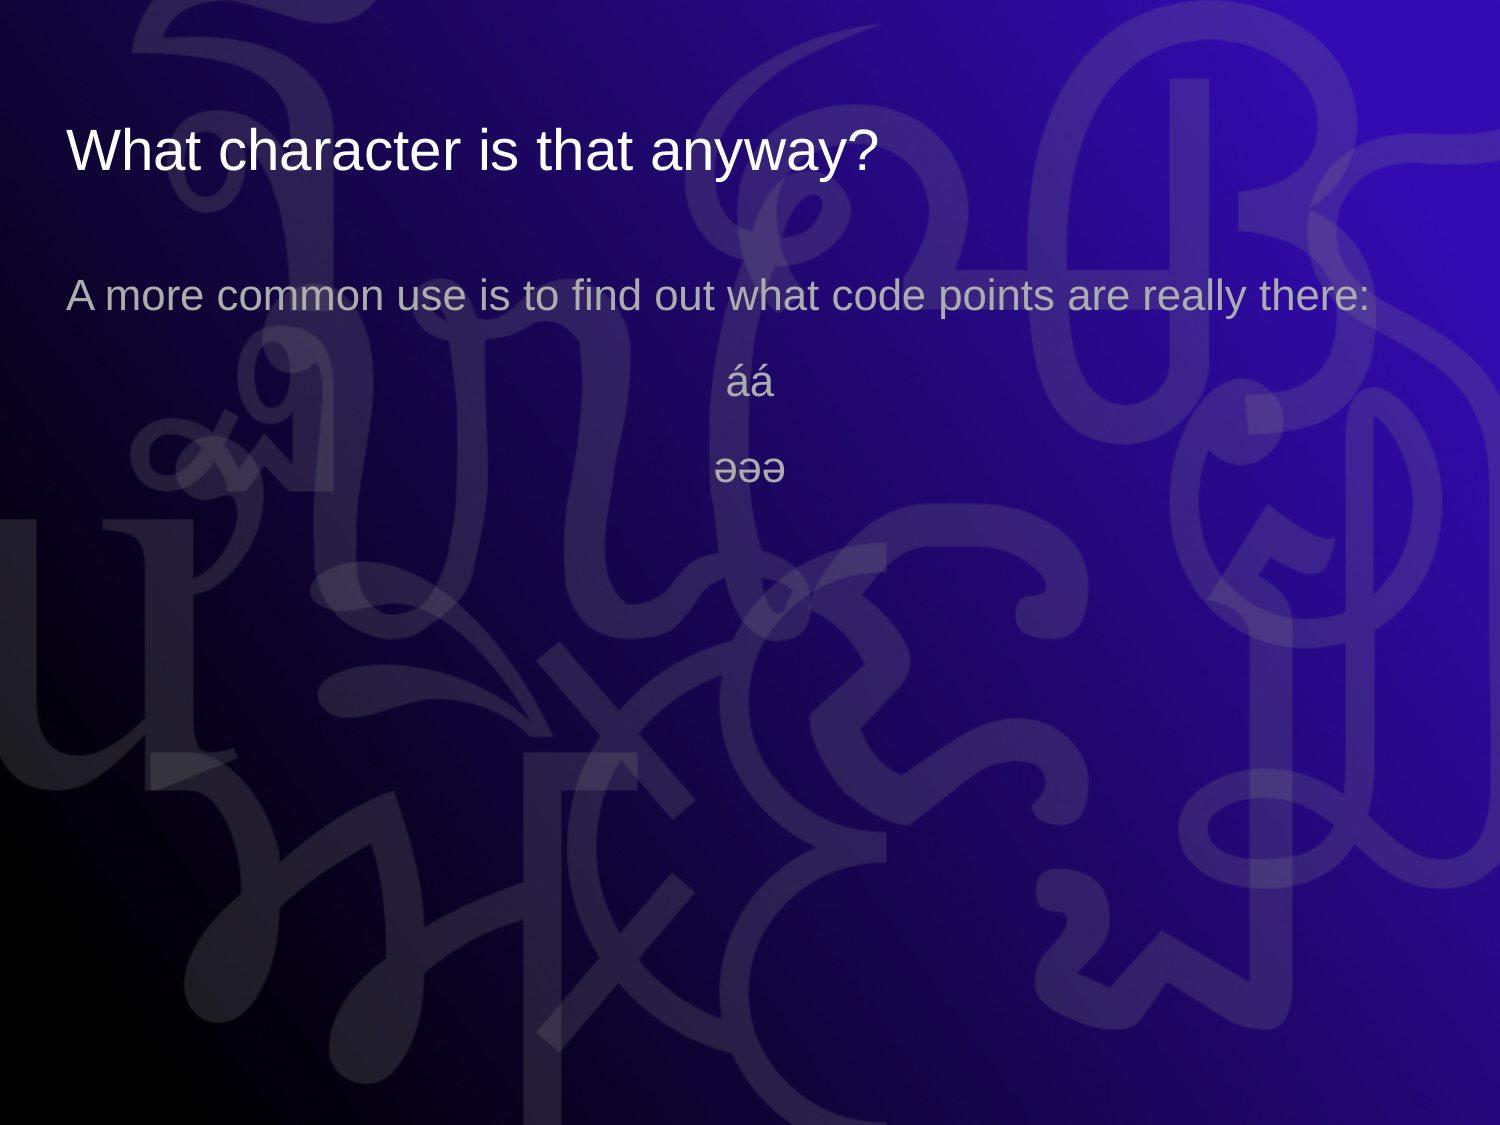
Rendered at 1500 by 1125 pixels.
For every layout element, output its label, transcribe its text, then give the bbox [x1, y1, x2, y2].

list A more common use is to find out what code points are really there: áá əǝә [51, 252, 1449, 1000]
picture [0, 0, 1500, 1125]
title What character is that anyway? [51, 97, 1449, 223]
